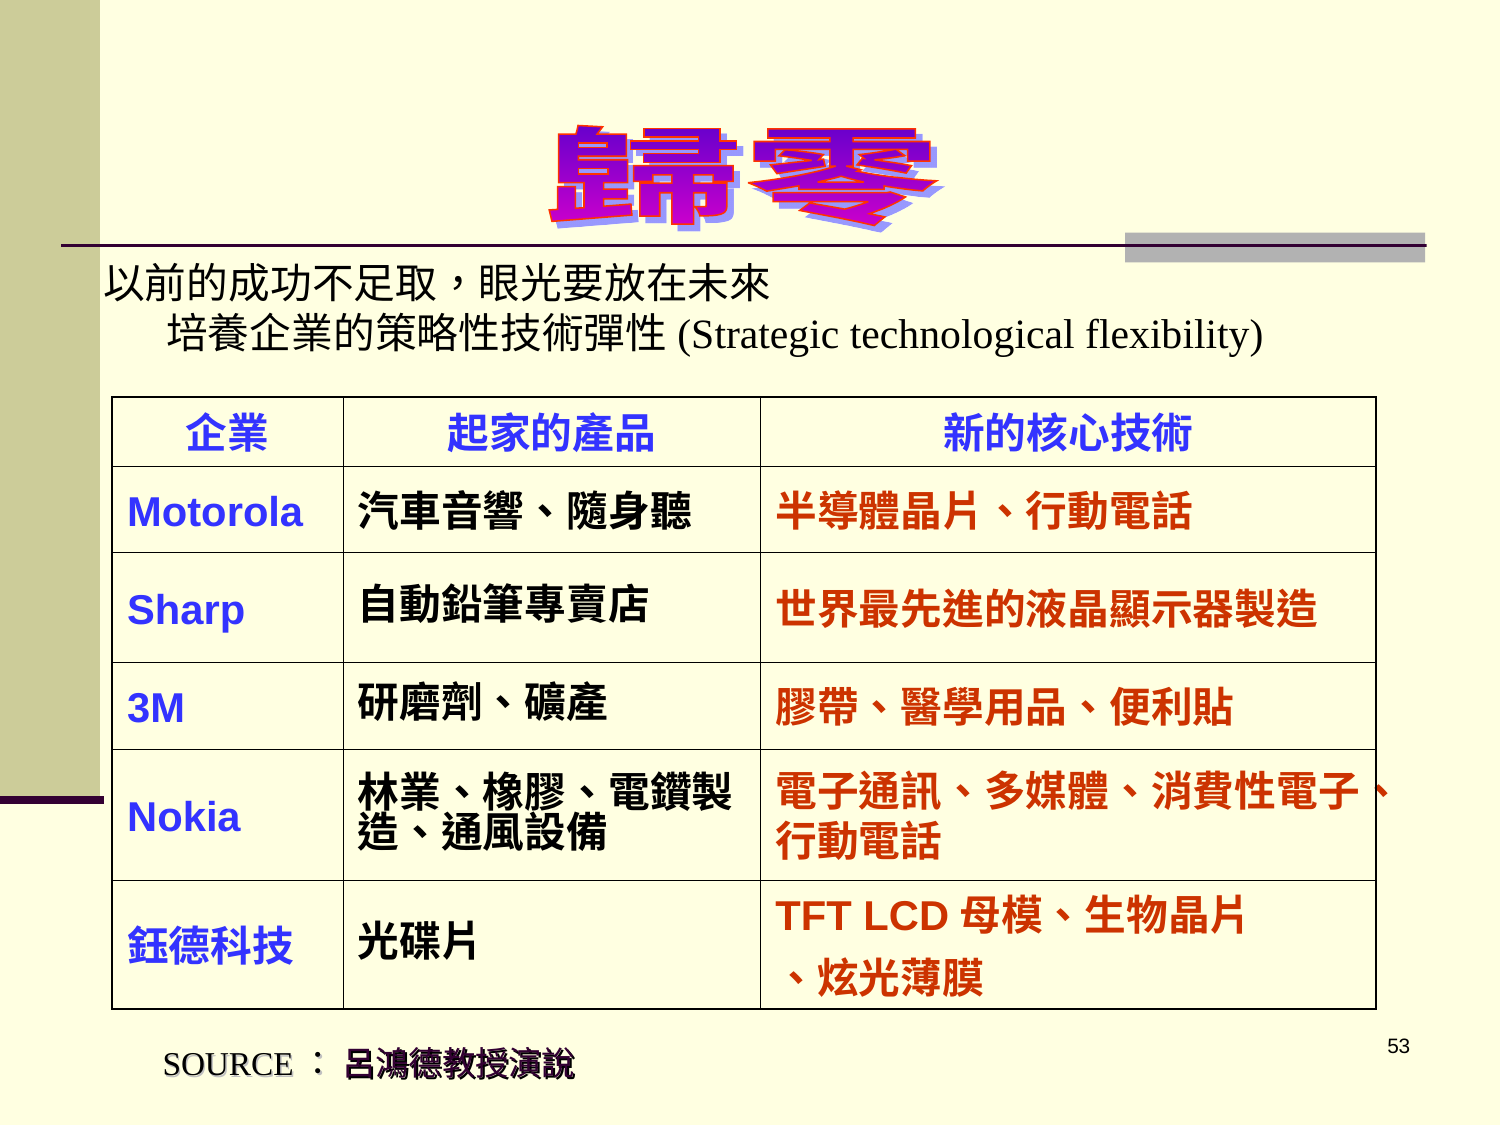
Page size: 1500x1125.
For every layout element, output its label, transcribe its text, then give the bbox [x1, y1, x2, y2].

text_box 歸零 [748, 128, 937, 192]
table_cell 自動鉛筆專賣店 [344, 553, 760, 662]
table_cell TFT LCD母模、生物晶片 、炫光薄膜 [761, 881, 1375, 1008]
table_cell 鈺德科技 [113, 881, 343, 1008]
table_cell 電子通訊、多媒體、消費性電子、行動電話 [761, 750, 1375, 880]
table_cell 世界最先進的液晶顯示器製造 [761, 553, 1375, 662]
table_cell Motorola [113, 467, 343, 552]
table_cell 林業、橡膠、電鑽製造、通風設備 [344, 750, 760, 880]
table_cell 3M [113, 663, 343, 749]
title 以前的成功不足取，眼光要放在未來 培養企業的策略性技術彈性(Strategic technological flexibility) [88, 231, 1500, 382]
table_cell 膠帶、醫學用品、便利貼 [761, 663, 1375, 749]
table_cell 汽車音響、隨身聽 [344, 467, 760, 552]
text_box 歸零 [633, 165, 734, 225]
table_header 企業 [113, 398, 343, 466]
table_header 起家的產品 [344, 398, 760, 466]
text_box 歸零 [549, 125, 632, 222]
text_box SOURCE： 呂鴻德教授演說 [147, 1034, 611, 1091]
text_box 歸零 [773, 191, 906, 226]
table_cell 半導體晶片、行動電話 [761, 467, 1375, 552]
table_header 新的核心技術 [761, 398, 1375, 466]
table_cell Nokia [113, 750, 343, 880]
table_cell Sharp [113, 553, 343, 662]
table_cell 研磨劑、礦產 [344, 663, 760, 749]
table_cell 光碟片 [344, 881, 760, 1008]
text_box 歸零 [630, 128, 737, 163]
